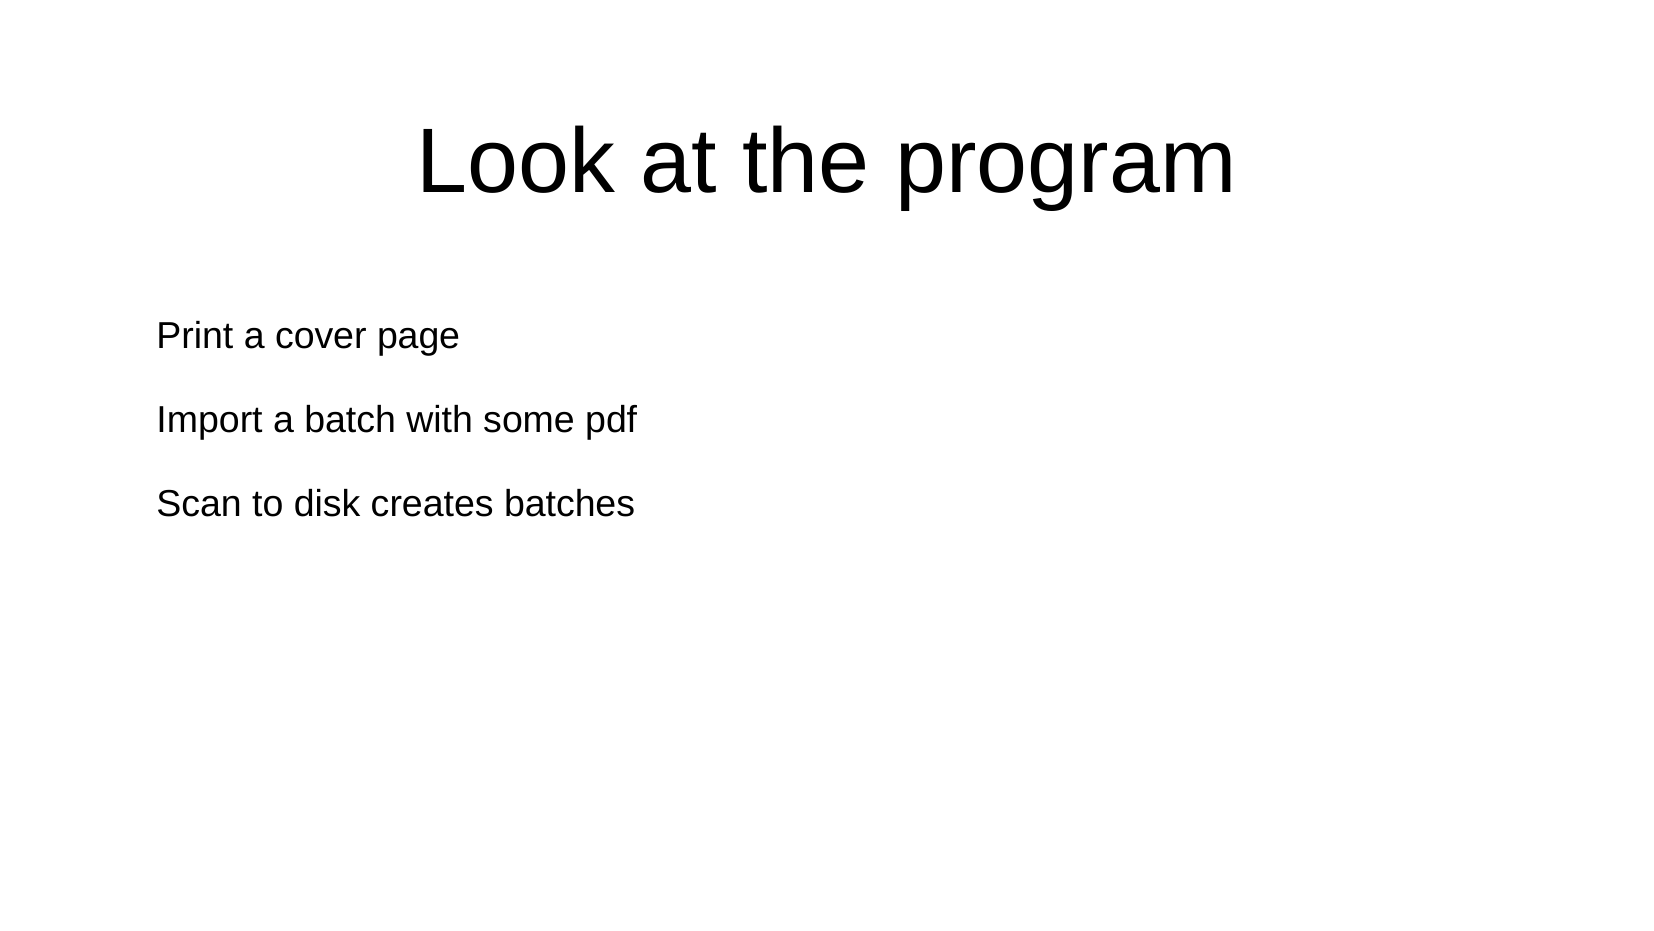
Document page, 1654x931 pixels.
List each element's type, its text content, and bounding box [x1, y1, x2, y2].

title Look at the program [82, 82, 1571, 238]
text_box Print a cover page Import a batch with some pdf Scan to disk creates batches [141, 307, 1512, 532]
